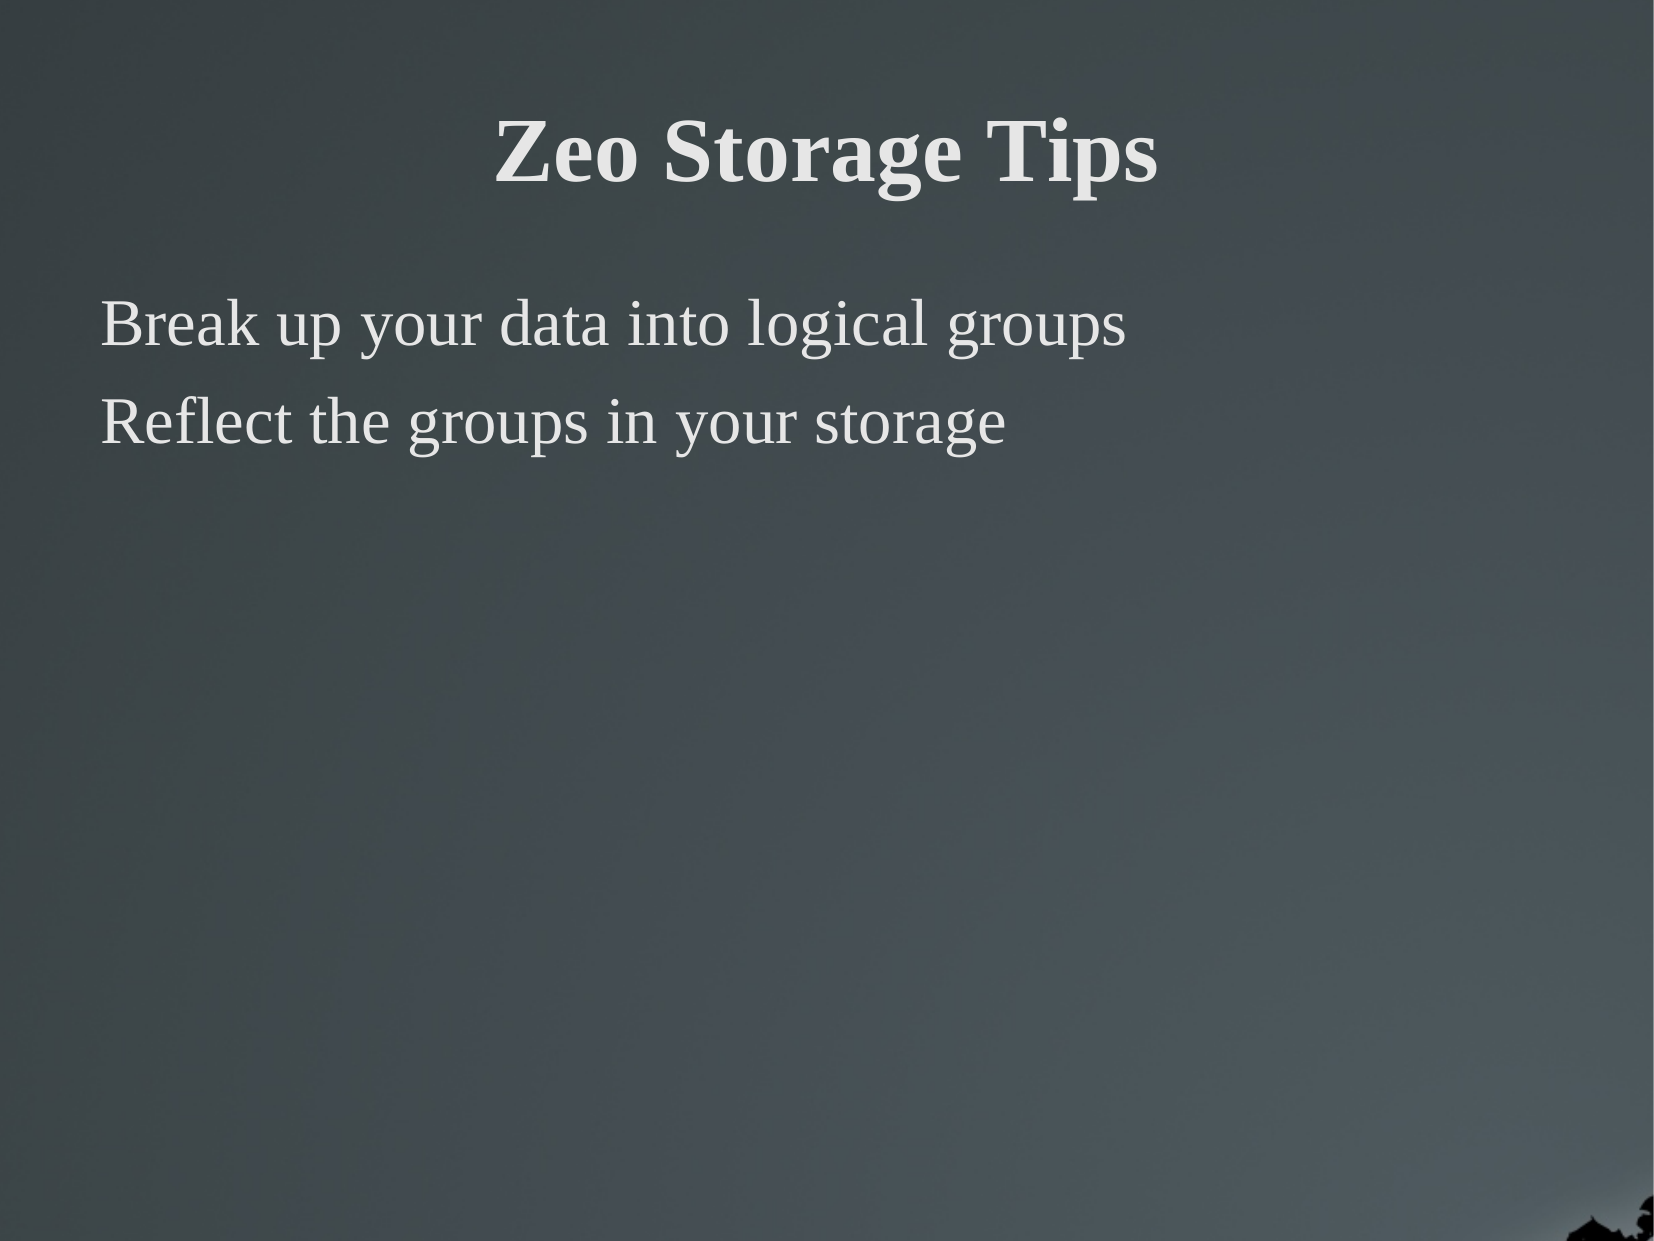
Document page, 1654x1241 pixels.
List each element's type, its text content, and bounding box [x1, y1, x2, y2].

list Break up your data into logical groups Reflect the groups in your storage [82, 290, 1571, 1094]
title Zeo Storage Tips [82, 49, 1571, 257]
picture [0, 0, 1654, 1241]
